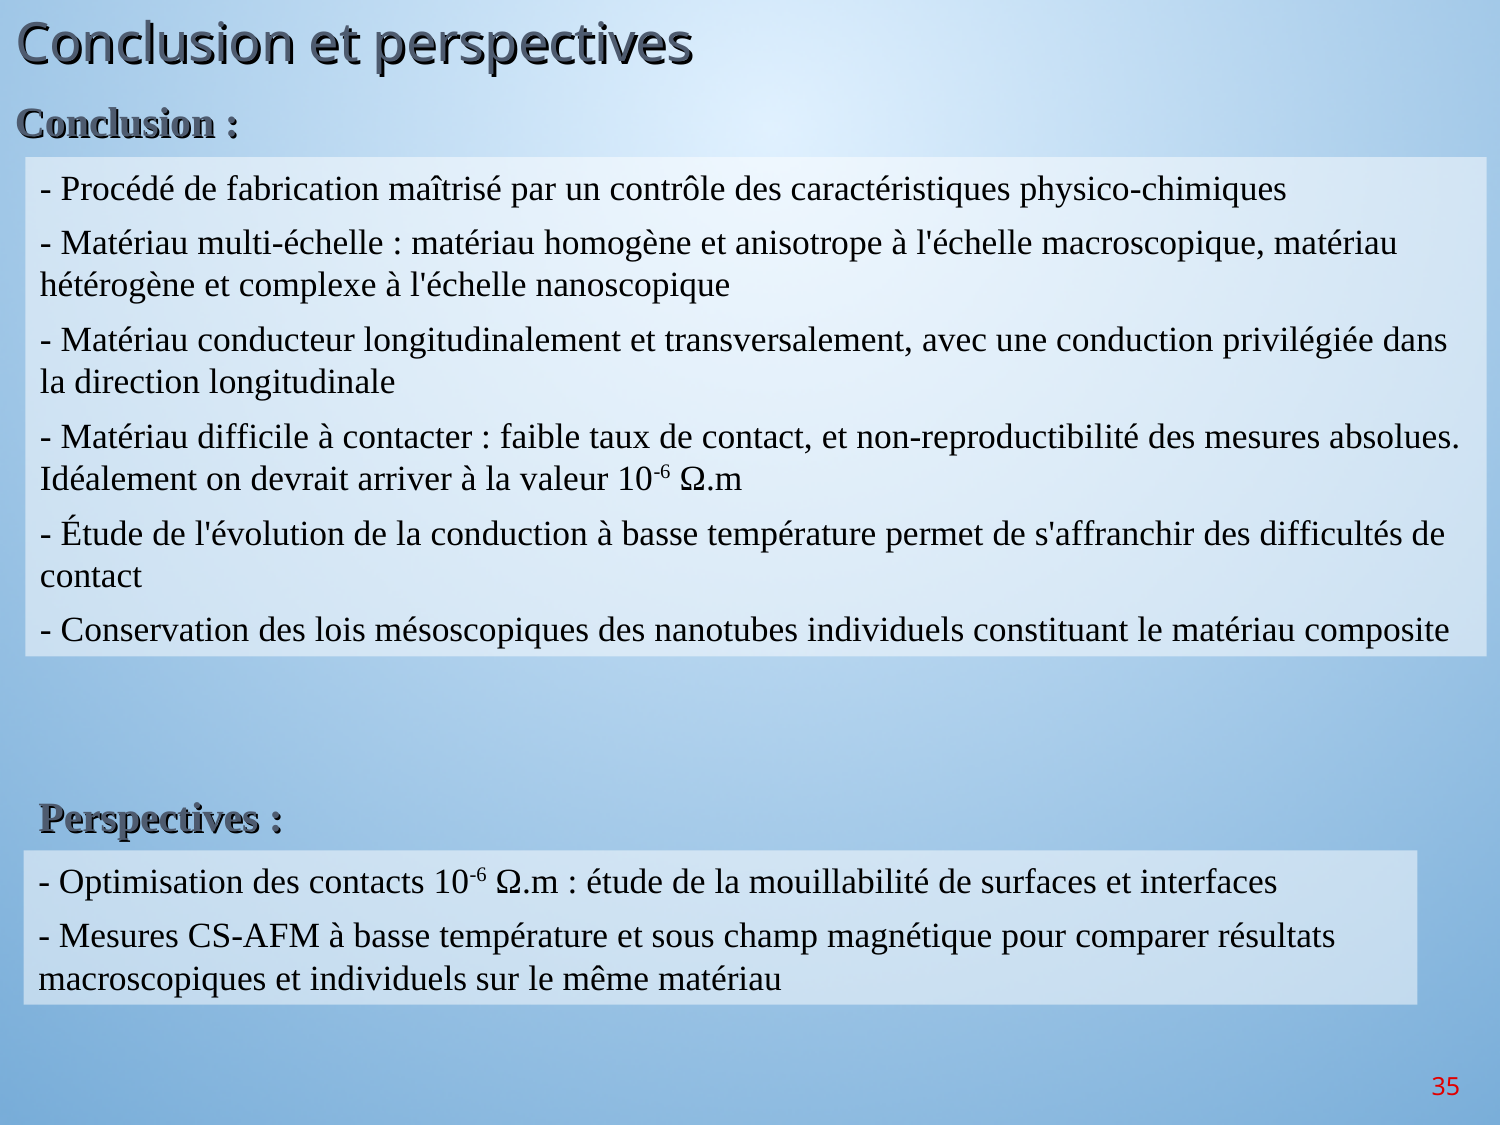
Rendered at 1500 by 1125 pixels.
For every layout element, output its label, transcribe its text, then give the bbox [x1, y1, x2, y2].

text_box Perspectives : [23, 767, 981, 850]
title Conclusion et perspectives [0, 0, 1489, 83]
picture [0, 0, 1500, 1125]
text_box Conclusion : [0, 73, 957, 167]
text_box - Procédé de fabrication maîtrisé par un contrôle des caractéristiques physico-chimiques - Matériau multi-échelle : matériau homogène et anisotrope à l'échelle macroscopique, matériau hétérogène et complexe à l'échelle nanoscopique - Matériau conducteur longitudinalement et transversalement, avec une conduction privilégiée dans la direction longitudinale - Matériau difficile à contacter : faible taux de contact, et non-reproductibilité des mesures absolues. Idéalement on devrait arriver à la valeur 10-6 Ω.m - Étude de l'évolution de la conduction à basse température permet de s'affranchir des difficultés de contact - Conservation des lois mésoscopiques des nanotubes individuels constituant le matériau composite [25, 157, 1487, 657]
text_box <numéro> [1349, 1062, 1476, 1103]
text_box - Optimisation des contacts 10-6 Ω.m : étude de la mouillabilité de surfaces et interfaces - Mesures CS-AFM à basse température et sous champ magnétique pour comparer résultats macroscopiques et individuels sur le même matériau [23, 850, 1418, 1005]
